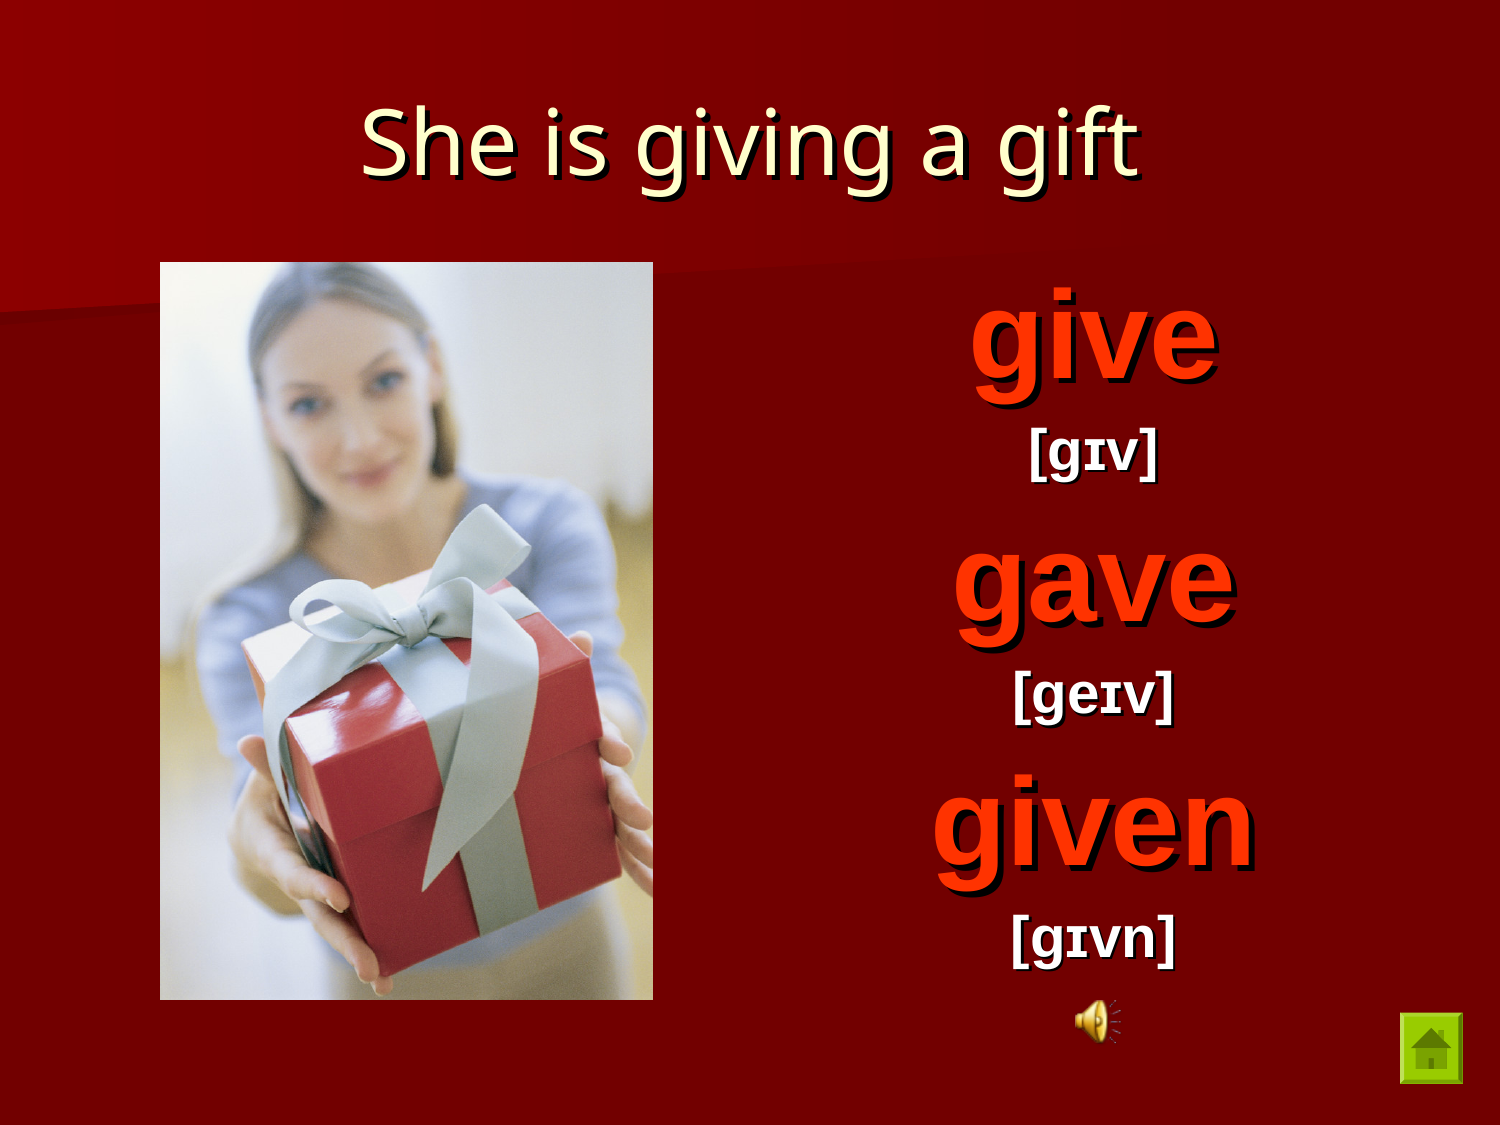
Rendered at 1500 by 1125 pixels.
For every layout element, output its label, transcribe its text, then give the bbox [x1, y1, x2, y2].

title She is giving a gift [75, 45, 1426, 233]
text_box [1401, 1012, 1463, 1084]
list give [gɪv] gave [geɪv] given [gɪvn] [762, 262, 1426, 1000]
picture [1074, 999, 1126, 1051]
picture [160, 262, 653, 1000]
